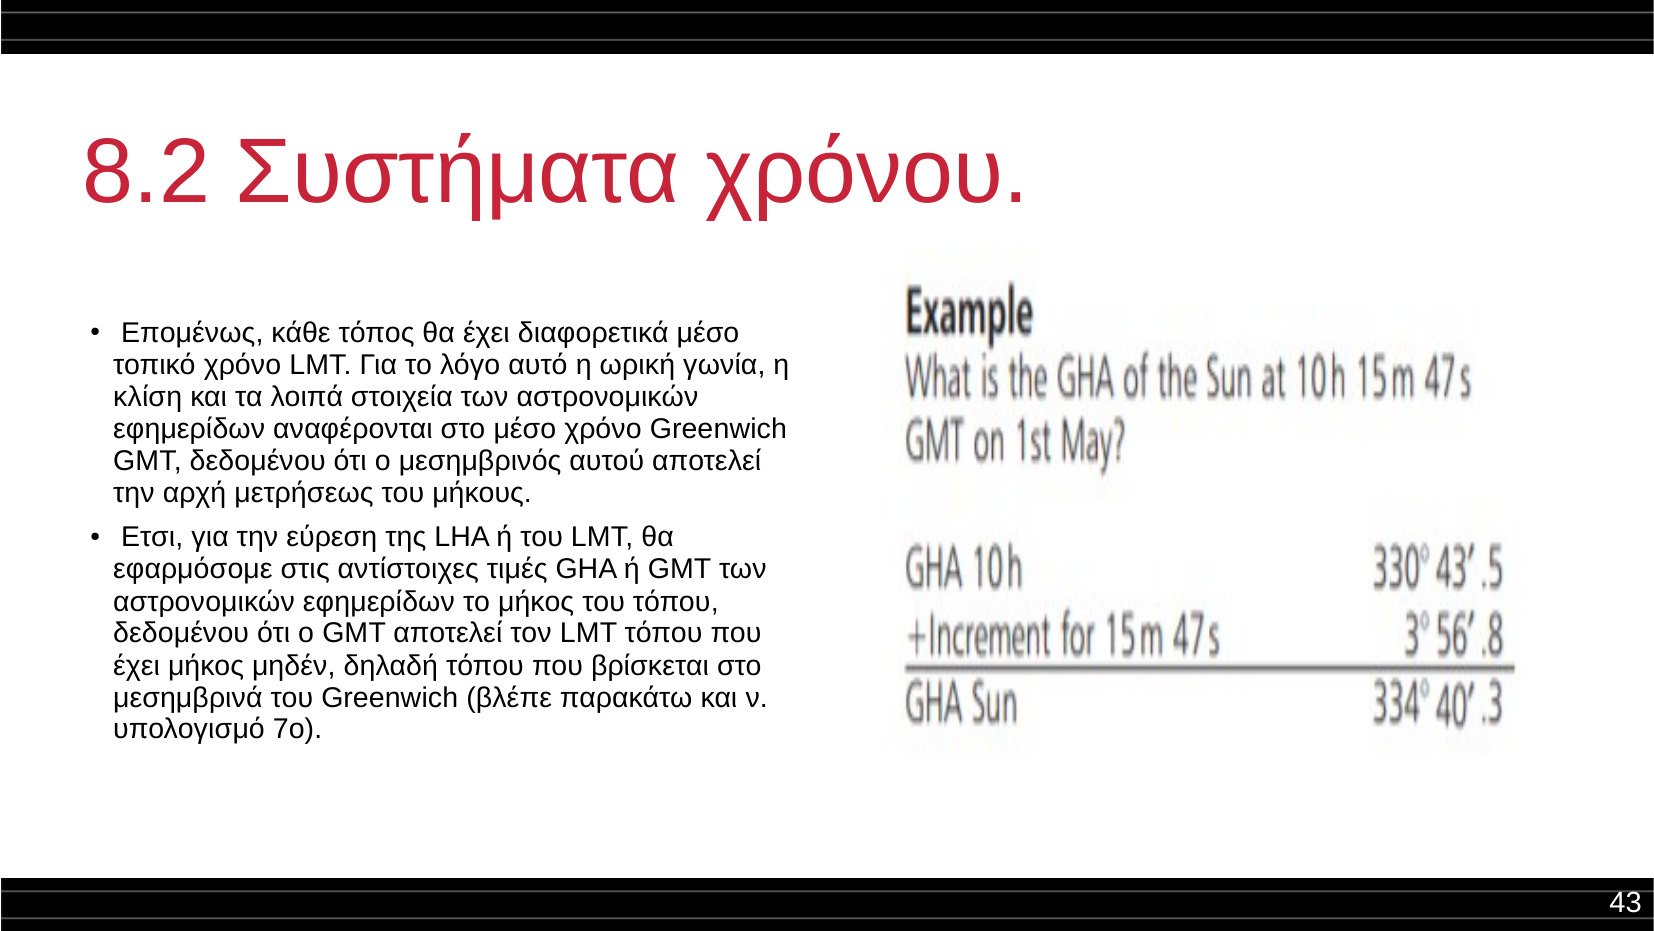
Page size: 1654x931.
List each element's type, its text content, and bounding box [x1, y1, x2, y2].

picture [1, 0, 1654, 54]
list Επομένως, κάθε τόπος θα έχει διαφορετικά μέσο τοπικό χρόνο LΜΤ. Για το λόγο αυτό η ωρική γωνία, η κλίση και τα λοιπά στοιχεία των αστρονομικών εφημερίδων αναφέρονται στο μέσο χρόνο Greenwich GMT, δεδομένου ότι ο μεσημβρινός αυτού αποτελεί την αρχή μετρήσεως του μήκους. Ετσι, για την εύρεση της LHΑ ή του LΜΤ, θα εφαρμόσομε στις αντίστοιχες τιμές GHA ή GMT των αστρονομικών εφημερίδων το μήκος του τόπου, δεδομένου ότι ο GMT αποτελεί τον LΜΤ τόπου που έχει μήκος μηδέν, δηλαδή τόπου που βρίσκεται στο μεσημβρινά του Greenwich (βλέπε παρακάτω και ν. υπολογισμό 7ο). [82, 271, 809, 758]
title 8.2 Συστήματα χρόνου. [82, 92, 1571, 249]
picture [884, 247, 1532, 802]
picture [1, 878, 1654, 931]
